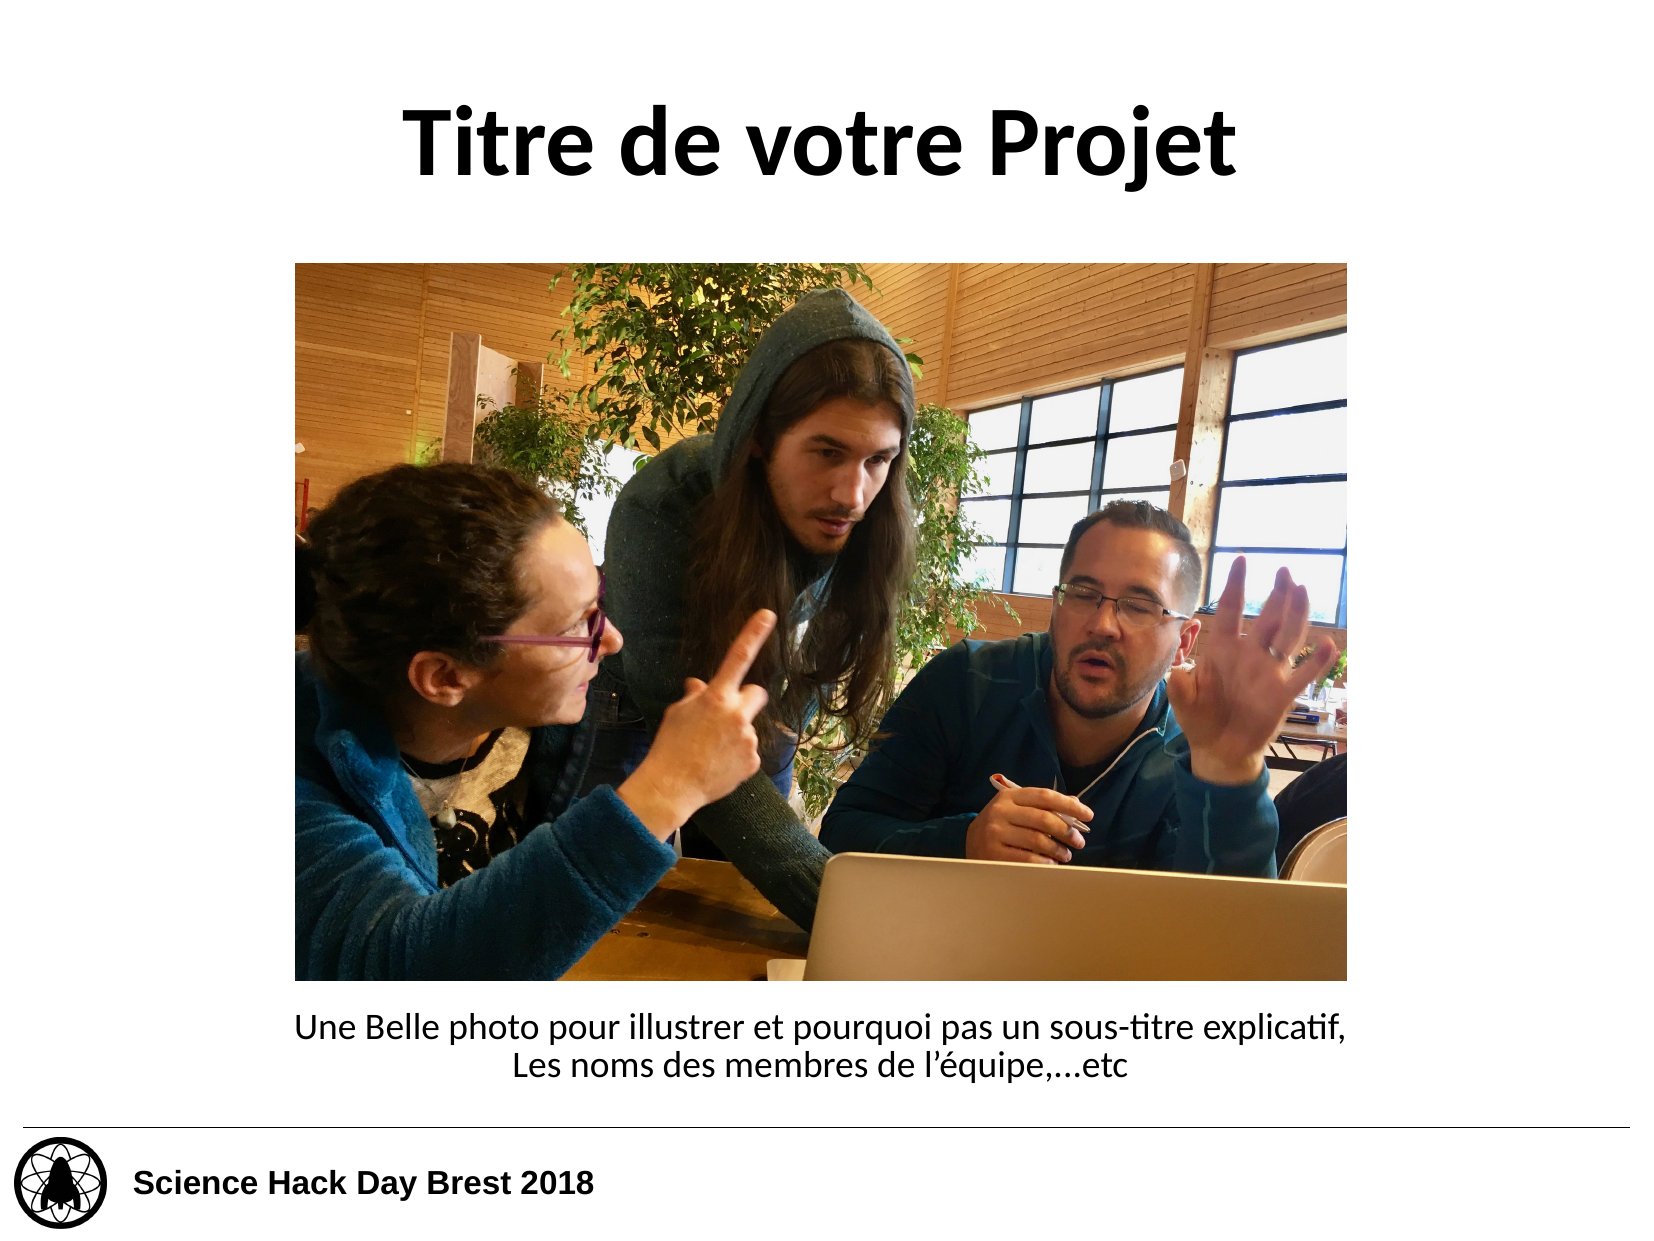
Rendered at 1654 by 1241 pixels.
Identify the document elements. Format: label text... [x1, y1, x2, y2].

text_box Une Belle photo pour illustrer et pourquoi pas un sous-titre explicatif, Les noms des membres de l’équipe,...etc [200, 1003, 1441, 1103]
picture [295, 263, 1347, 981]
picture [14, 1137, 107, 1230]
text_box Science Hack Day Brest 2018 [118, 1157, 1040, 1210]
title Titre de votre Projet [295, 47, 1347, 255]
